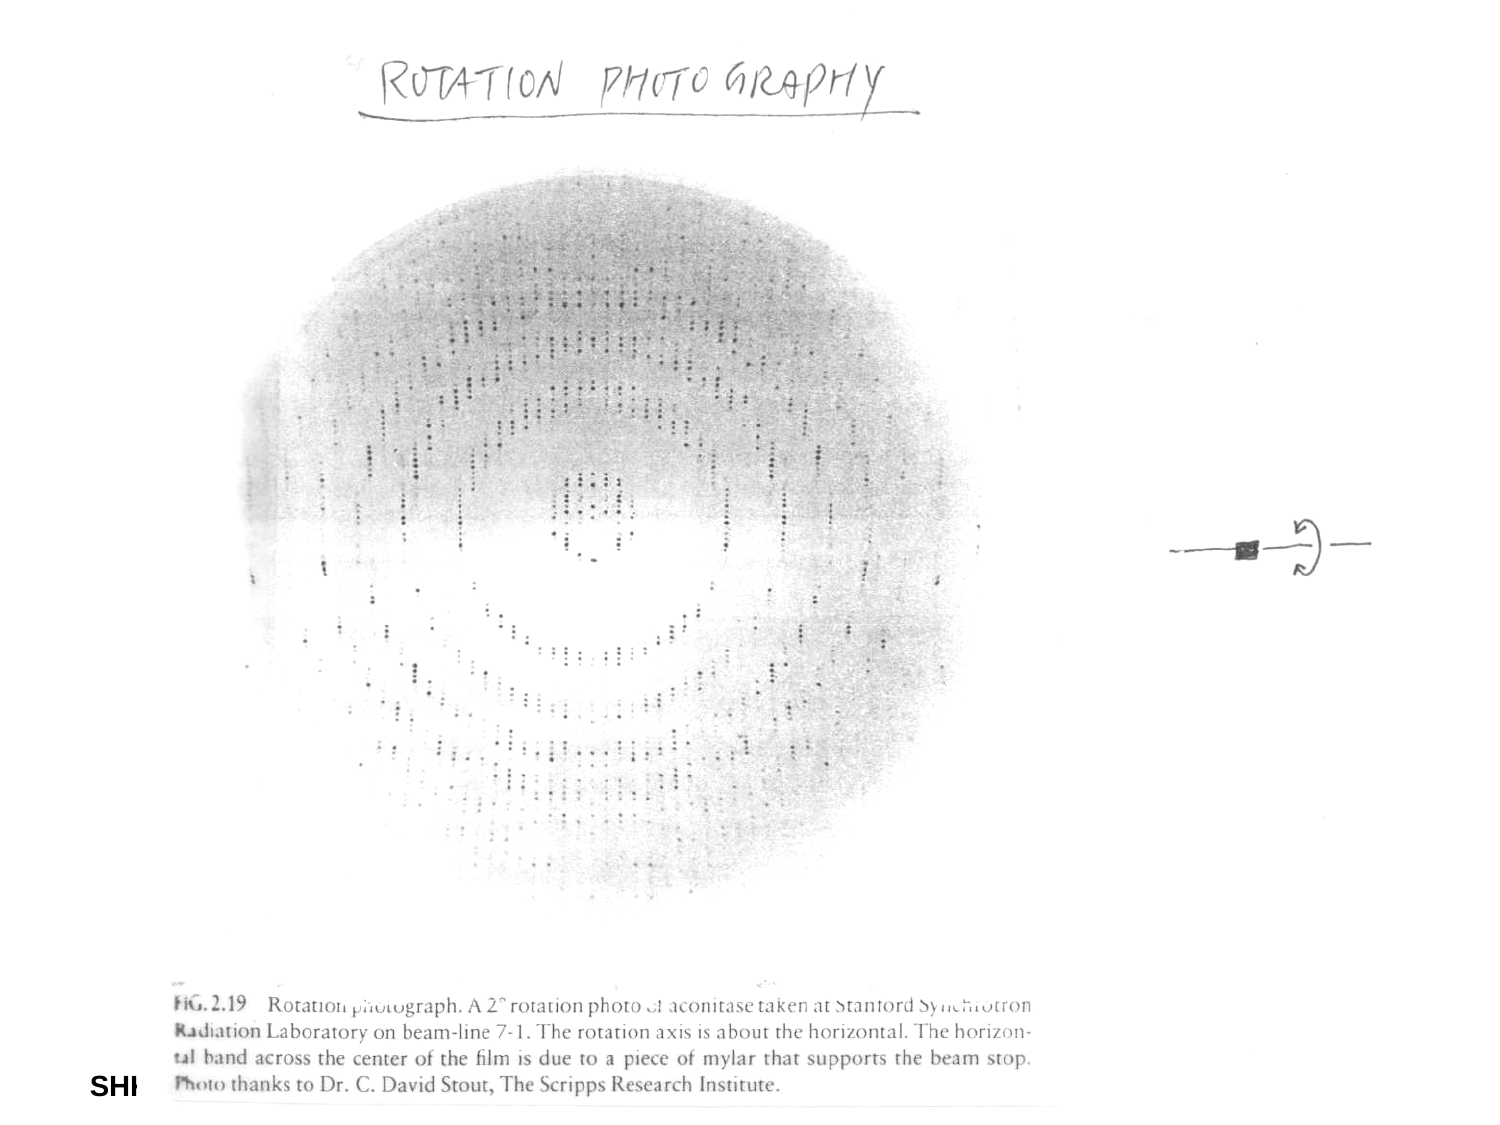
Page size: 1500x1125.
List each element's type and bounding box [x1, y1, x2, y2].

picture [137, 0, 1401, 1125]
